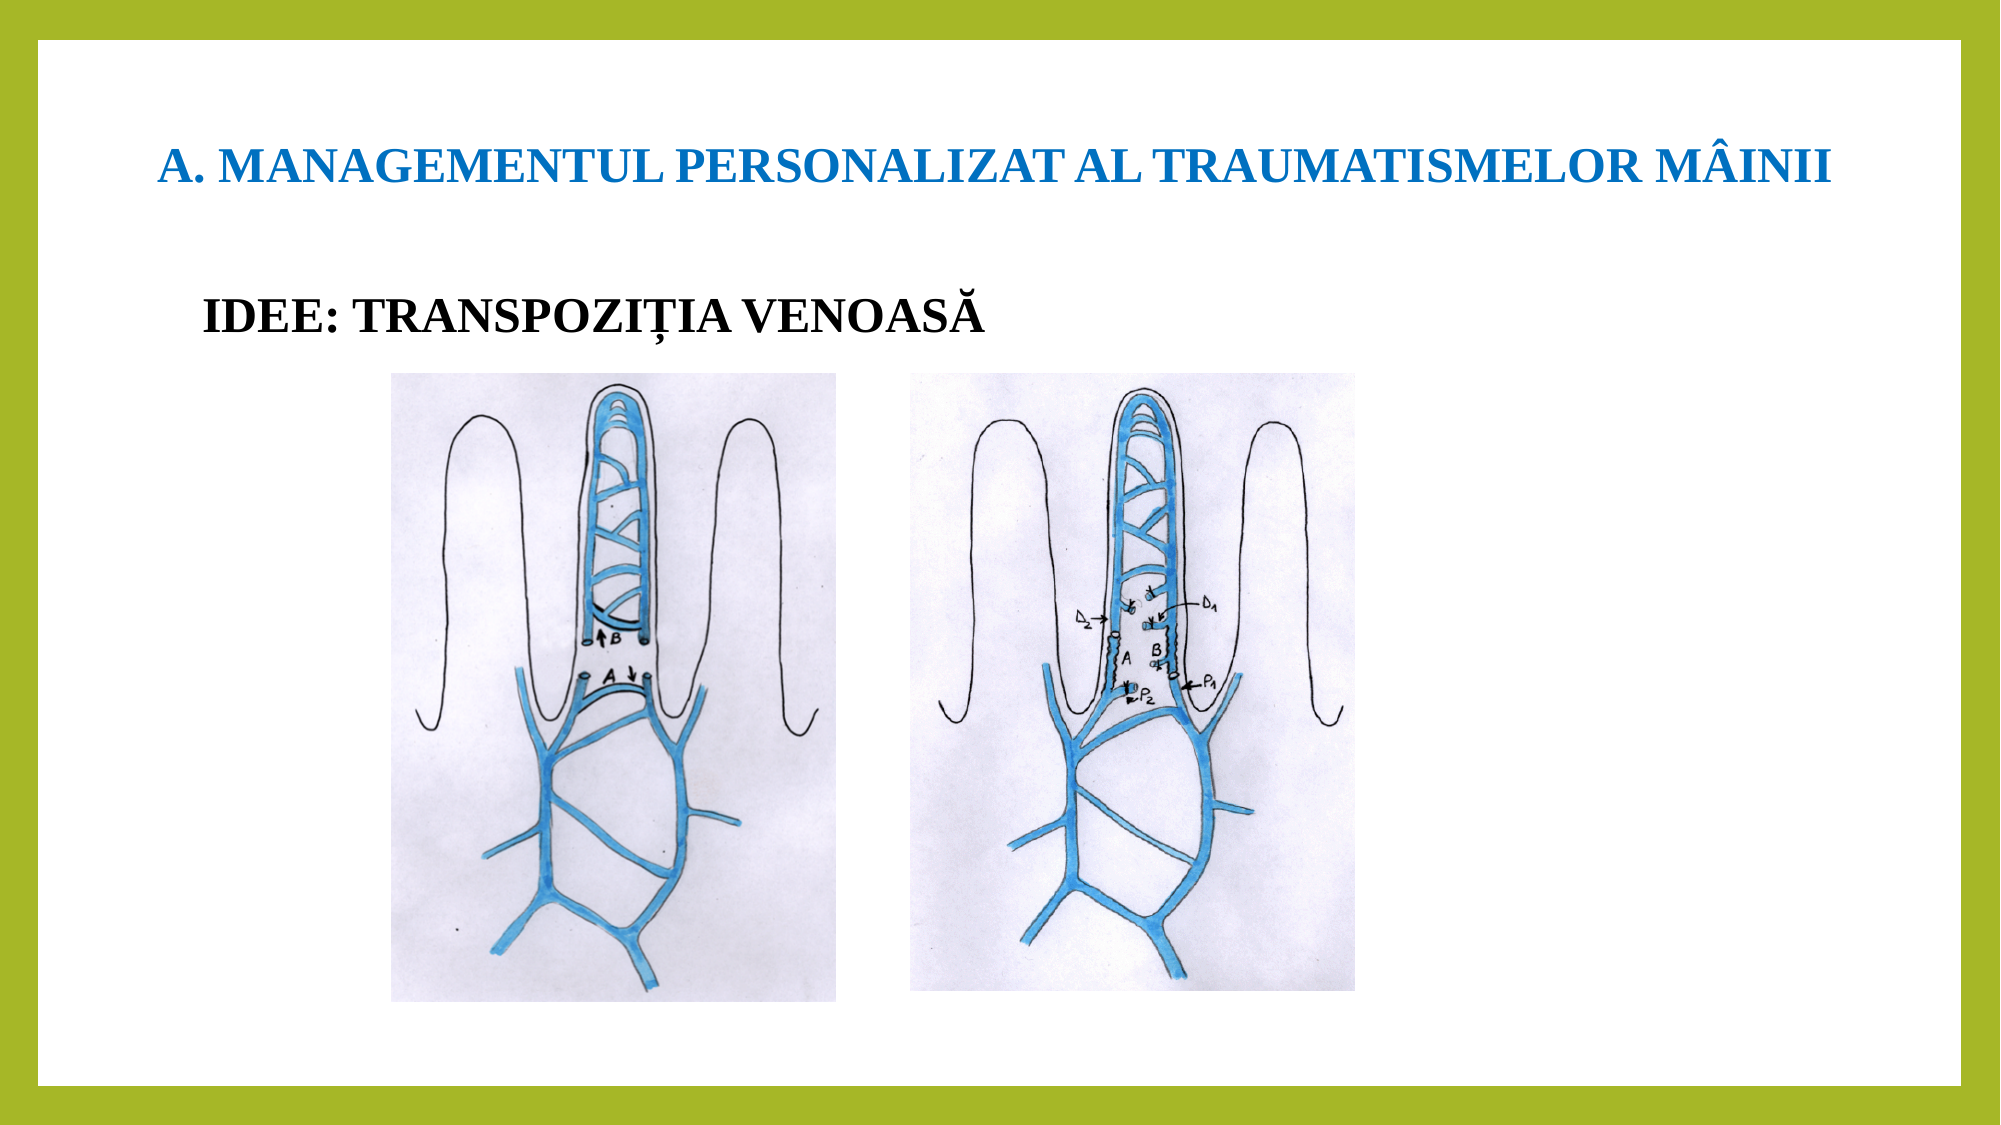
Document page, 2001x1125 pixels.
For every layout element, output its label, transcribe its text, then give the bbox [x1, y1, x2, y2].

picture [910, 373, 1355, 991]
title A. MANAGEMENTUL PERSONALIZAT AL TRAUMATISMELOR MÂINII [142, 99, 1863, 323]
picture [391, 373, 836, 1002]
list IDEE: TRANSPOZIȚIA VENOASĂ [187, 244, 1808, 1059]
